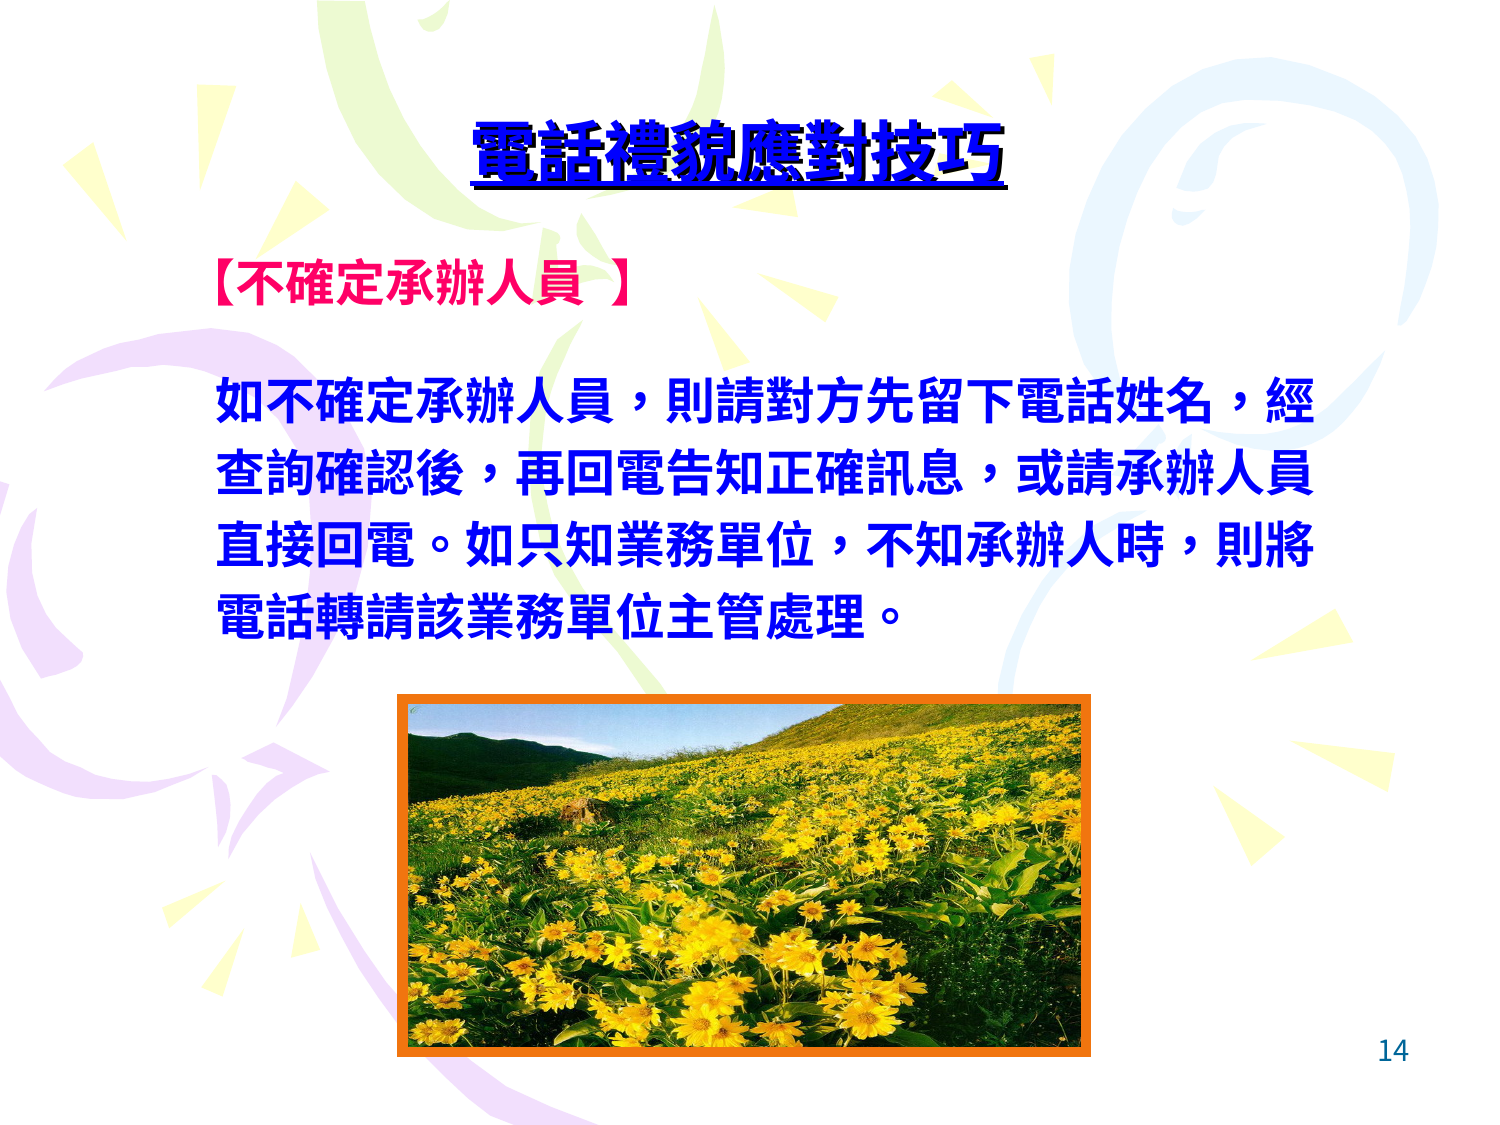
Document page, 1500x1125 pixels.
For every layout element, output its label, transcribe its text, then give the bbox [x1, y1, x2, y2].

text_box 電話禮貌應對技巧 [454, 101, 1019, 198]
text_box 如不確定承辦人員，則請對方先留下電話姓名，經 查詢確認後，再回電告知正確訊息，或請承辦人員 直接回電。如只知業務單位，不知承辦人時，則將 電話轉請該業務單位主管處理。 [88, 349, 1353, 653]
picture [407, 704, 1081, 1047]
text_box 【不確定承辦人員 】 [171, 243, 685, 319]
